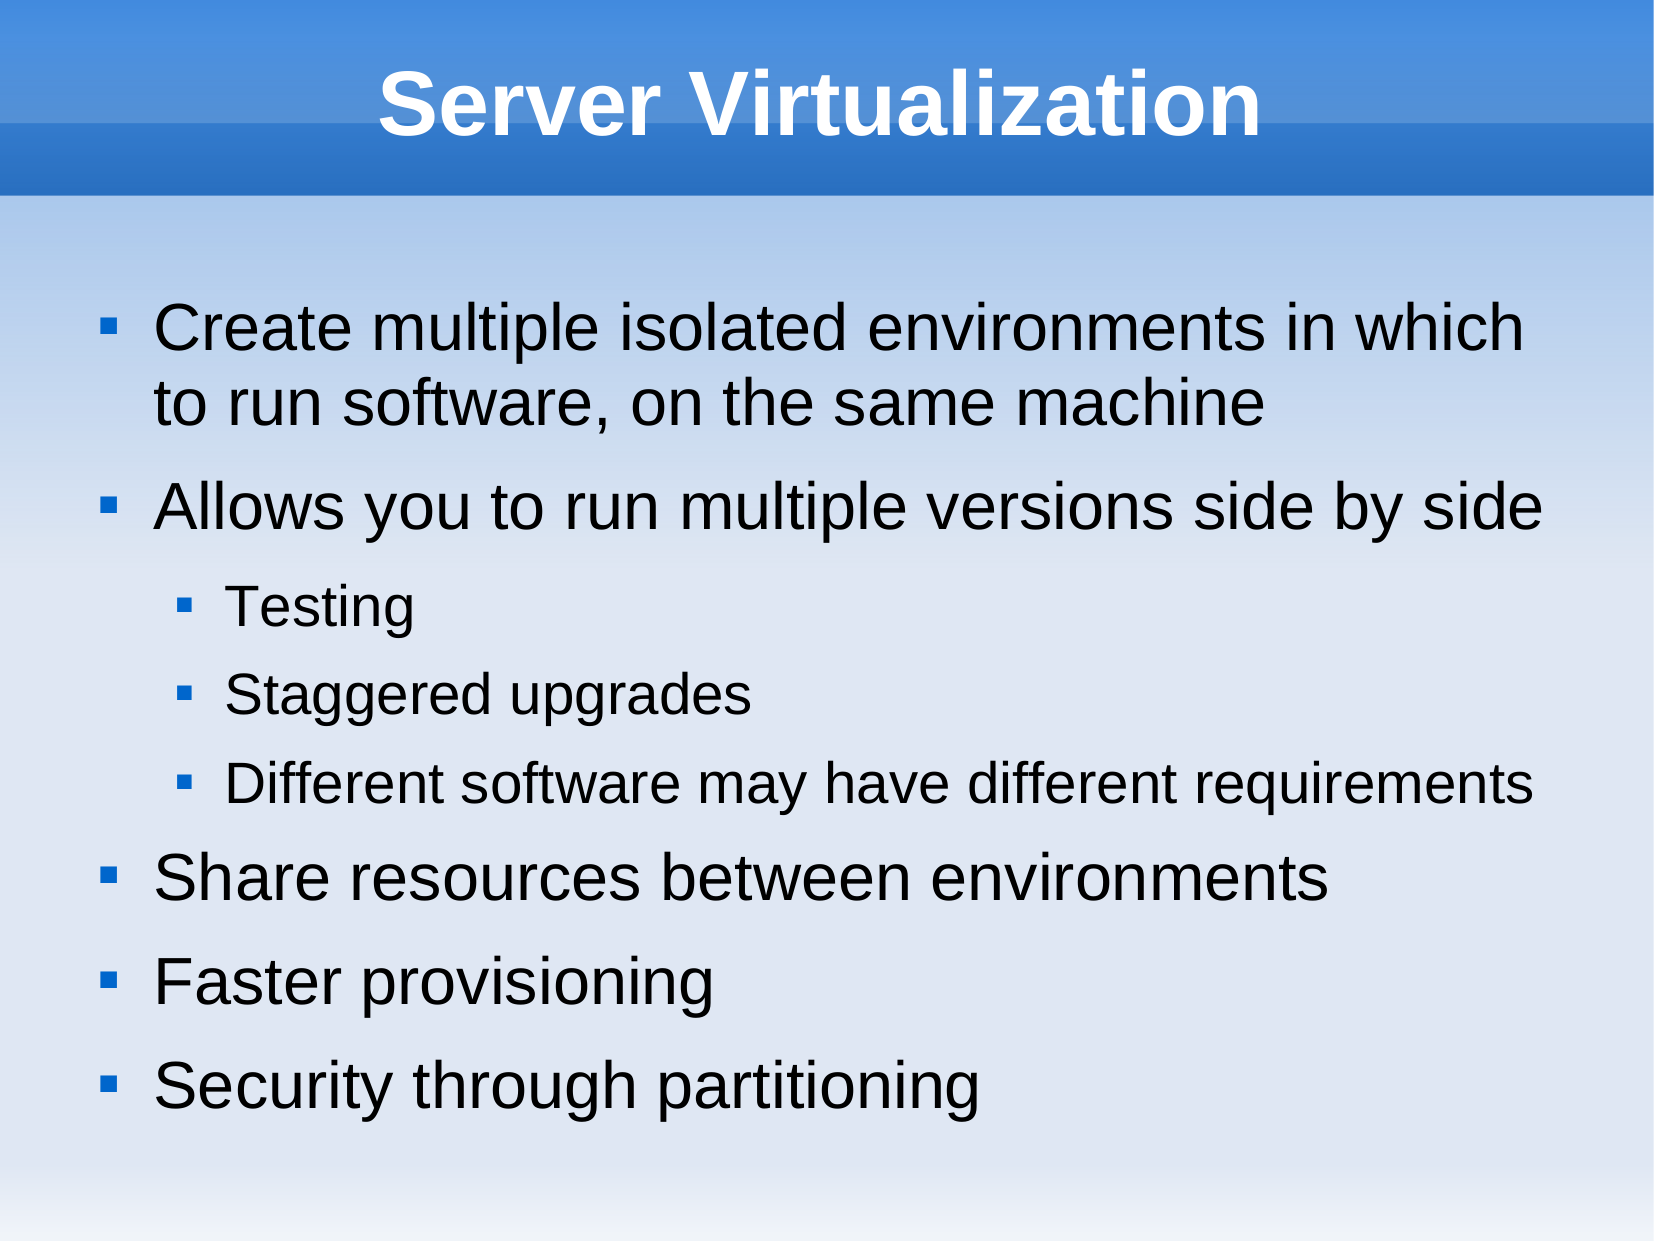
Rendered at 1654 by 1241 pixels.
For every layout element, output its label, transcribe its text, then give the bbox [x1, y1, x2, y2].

picture [0, 0, 1654, 1241]
list Create multiple isolated environments in which to run software, on the same machine Allows you to run multiple versions side by side Testing Staggered upgrades Different software may have different requirements Share resources between environments Faster provisioning Security through partitioning [82, 290, 1571, 1123]
title Server Virtualization [76, 0, 1565, 208]
